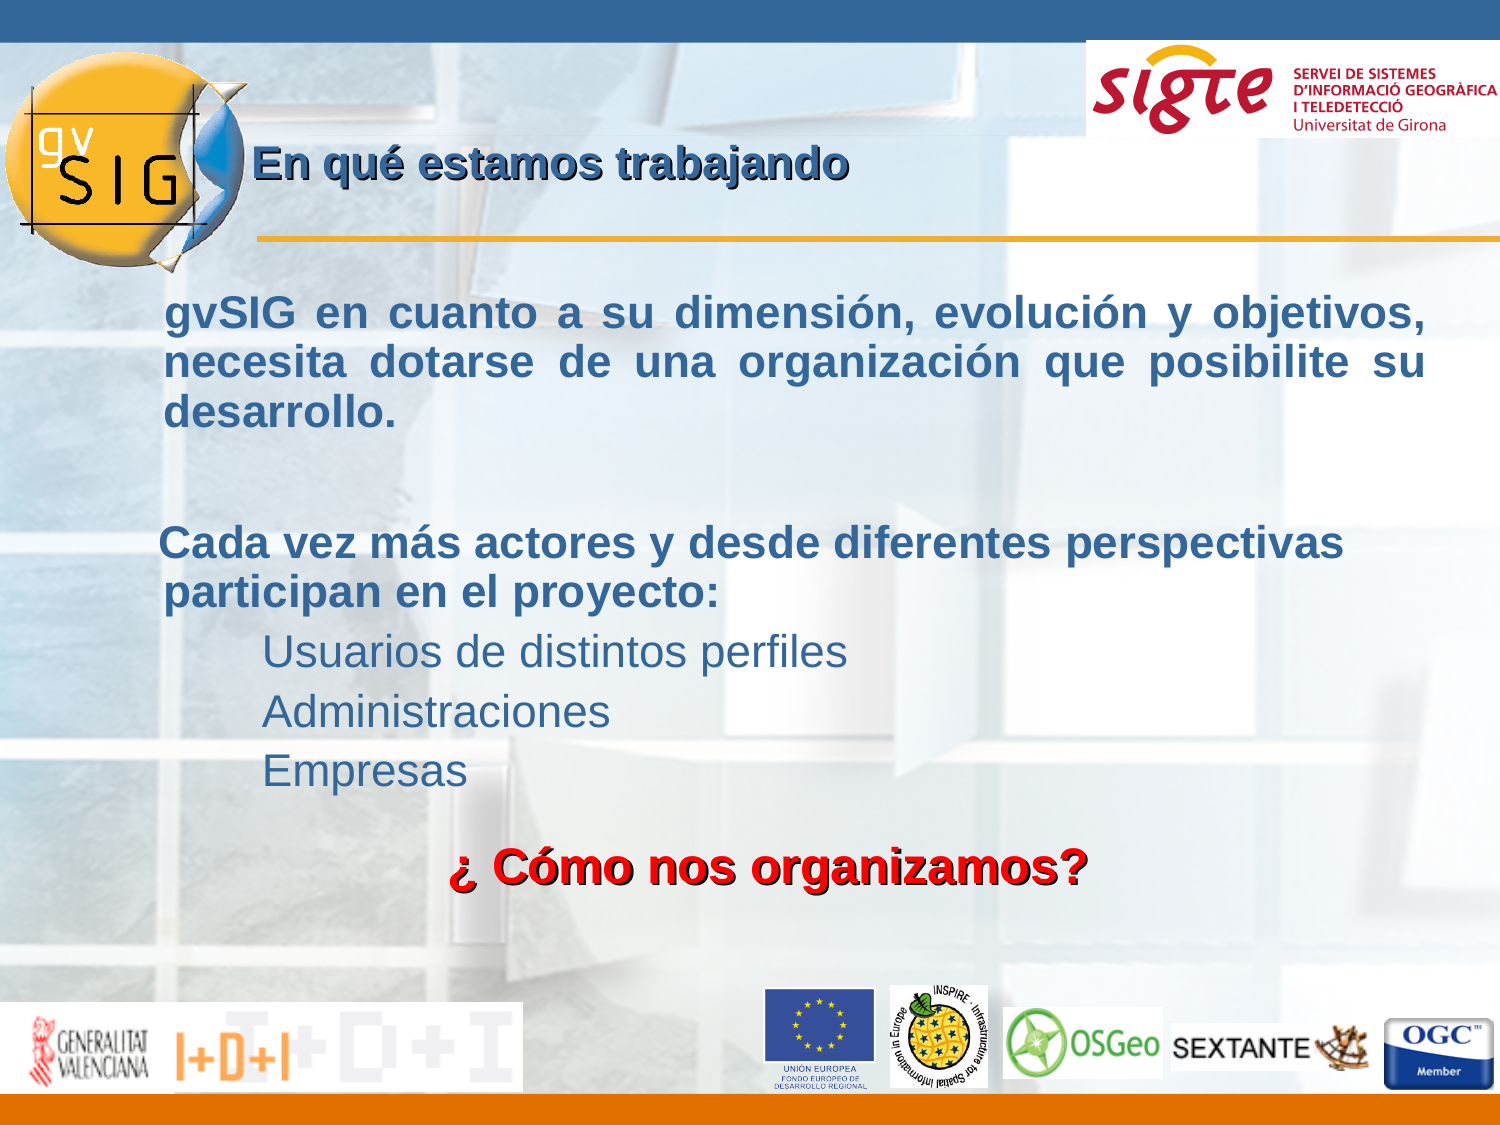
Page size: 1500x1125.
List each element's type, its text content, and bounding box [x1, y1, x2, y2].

picture [1086, 40, 1500, 131]
picture [0, 49, 250, 276]
picture [1003, 1007, 1163, 1079]
text_box ¿ Cómo nos organizamos? [287, 840, 1250, 925]
picture [1384, 1018, 1494, 1090]
list gvSIG en cuanto a su dimensión, evolución y objetivos, necesita dotarse de una organización que posibilite su desarrollo. Cada vez más actores y desde diferentes perspectivas participan en el proyecto: Usuarios de distintos perfiles Administraciones Empresas [107, 289, 1428, 998]
picture [0, 1002, 523, 1094]
picture [890, 998, 988, 1088]
text_box En qué estamos trabajando [236, 131, 1500, 199]
picture [1171, 1023, 1375, 1071]
picture [763, 998, 876, 1089]
